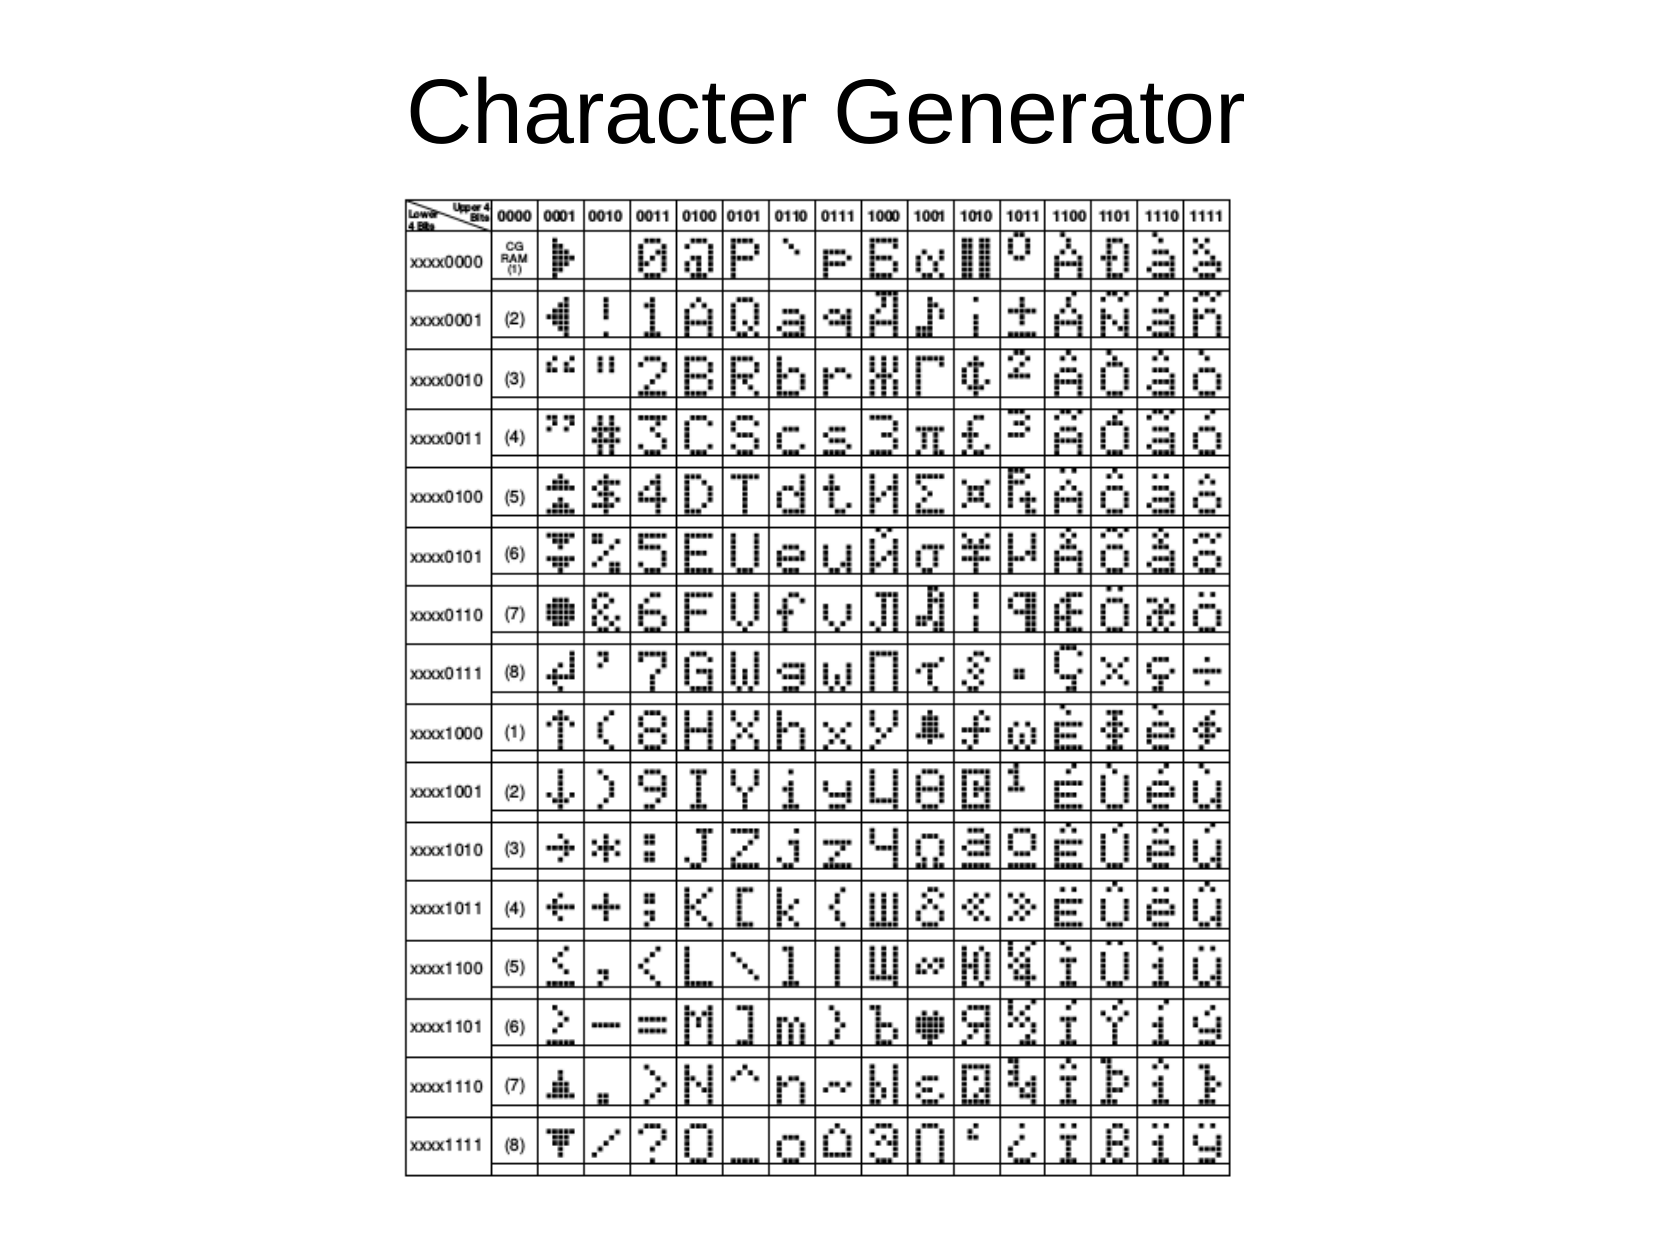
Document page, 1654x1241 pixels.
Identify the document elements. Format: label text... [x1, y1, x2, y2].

picture [390, 179, 1248, 1194]
title Character Generator [82, 8, 1571, 216]
